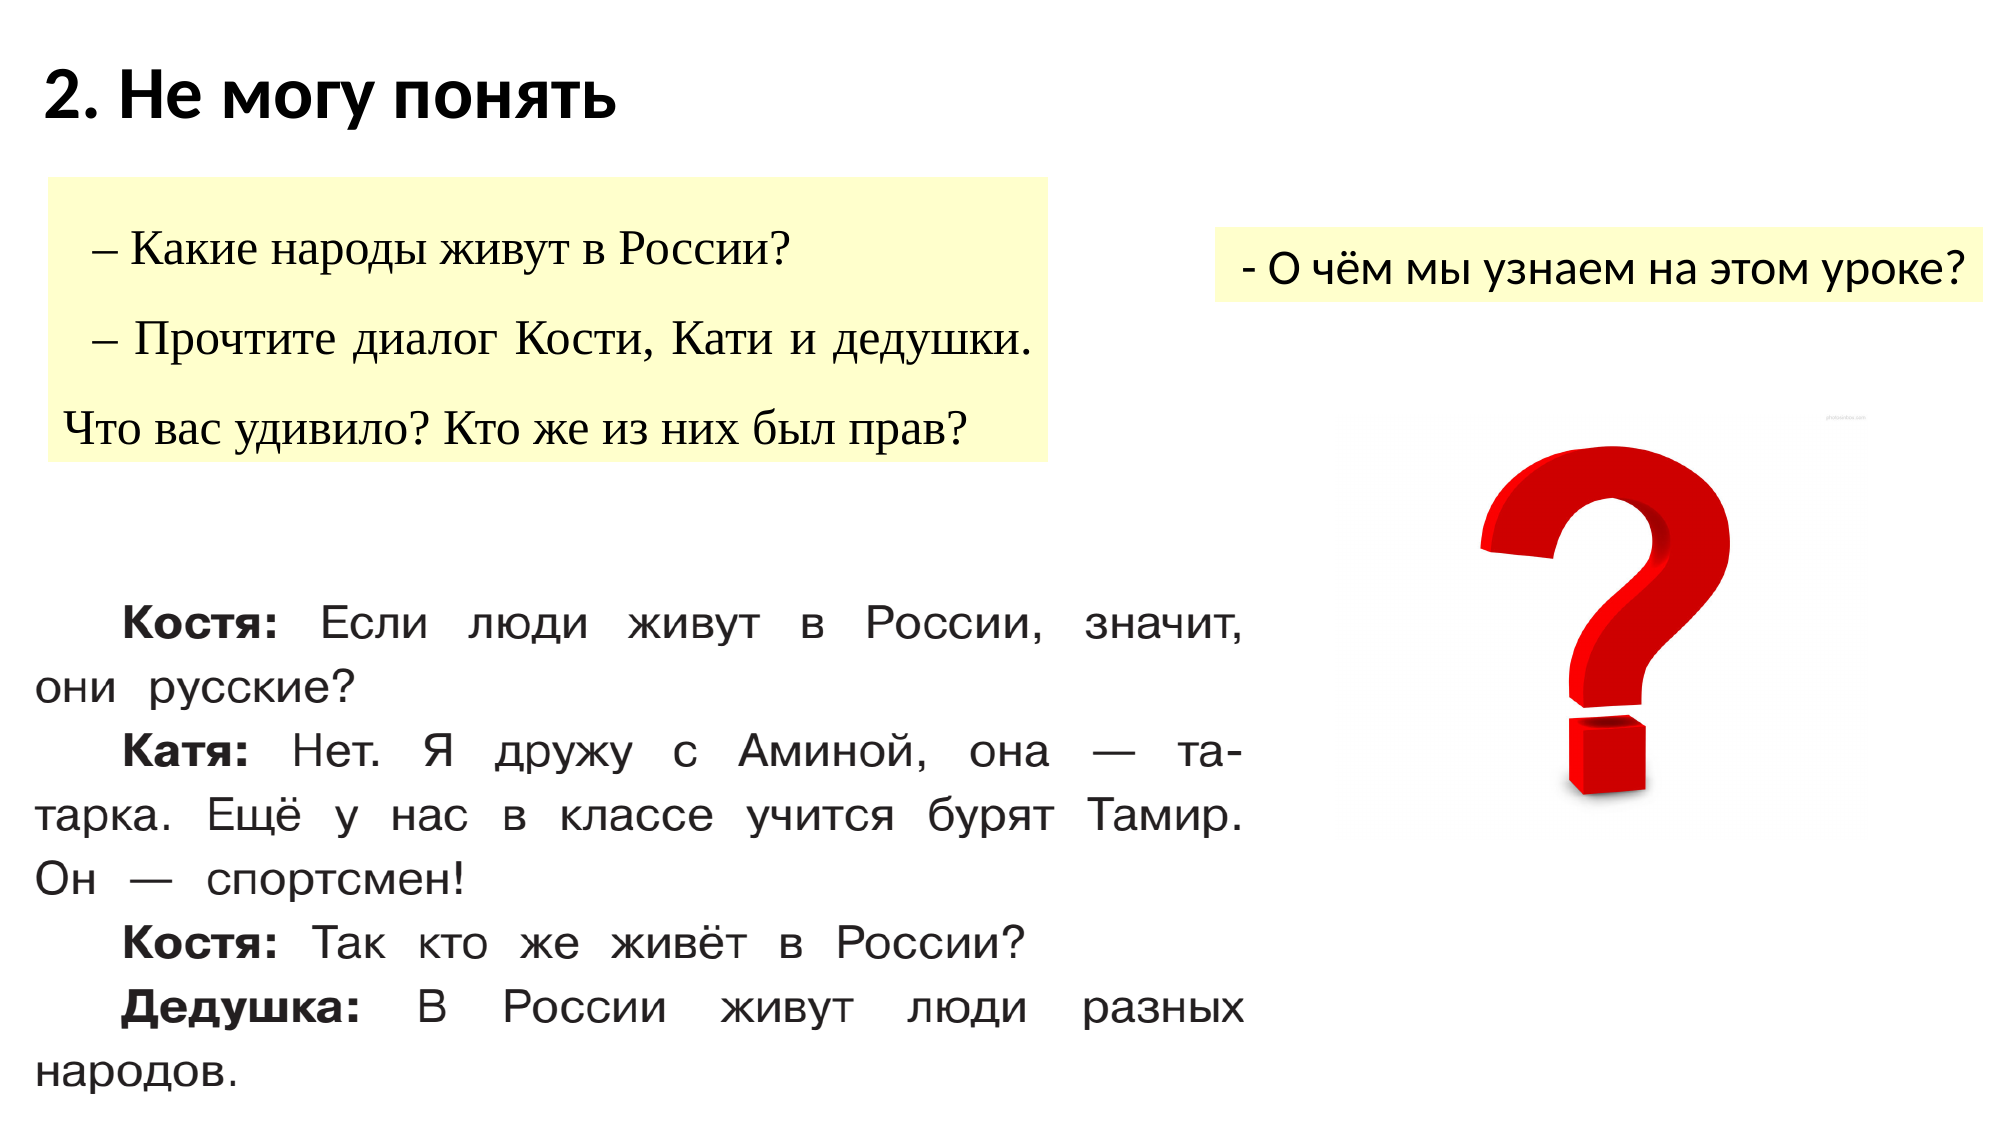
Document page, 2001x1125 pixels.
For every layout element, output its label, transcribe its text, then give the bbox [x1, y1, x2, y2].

text_box – Какие народы живут в России? – Прочтите диалог Кости, Кати и дедушки. Что вас удивило? Кто же из них был прав? [48, 177, 1048, 462]
text_box - О чём мы узнаем на этом уроке? [1215, 227, 1983, 302]
title 2. Не могу понять [28, 46, 1161, 142]
picture [1335, 414, 1868, 840]
picture [0, 580, 1286, 1108]
